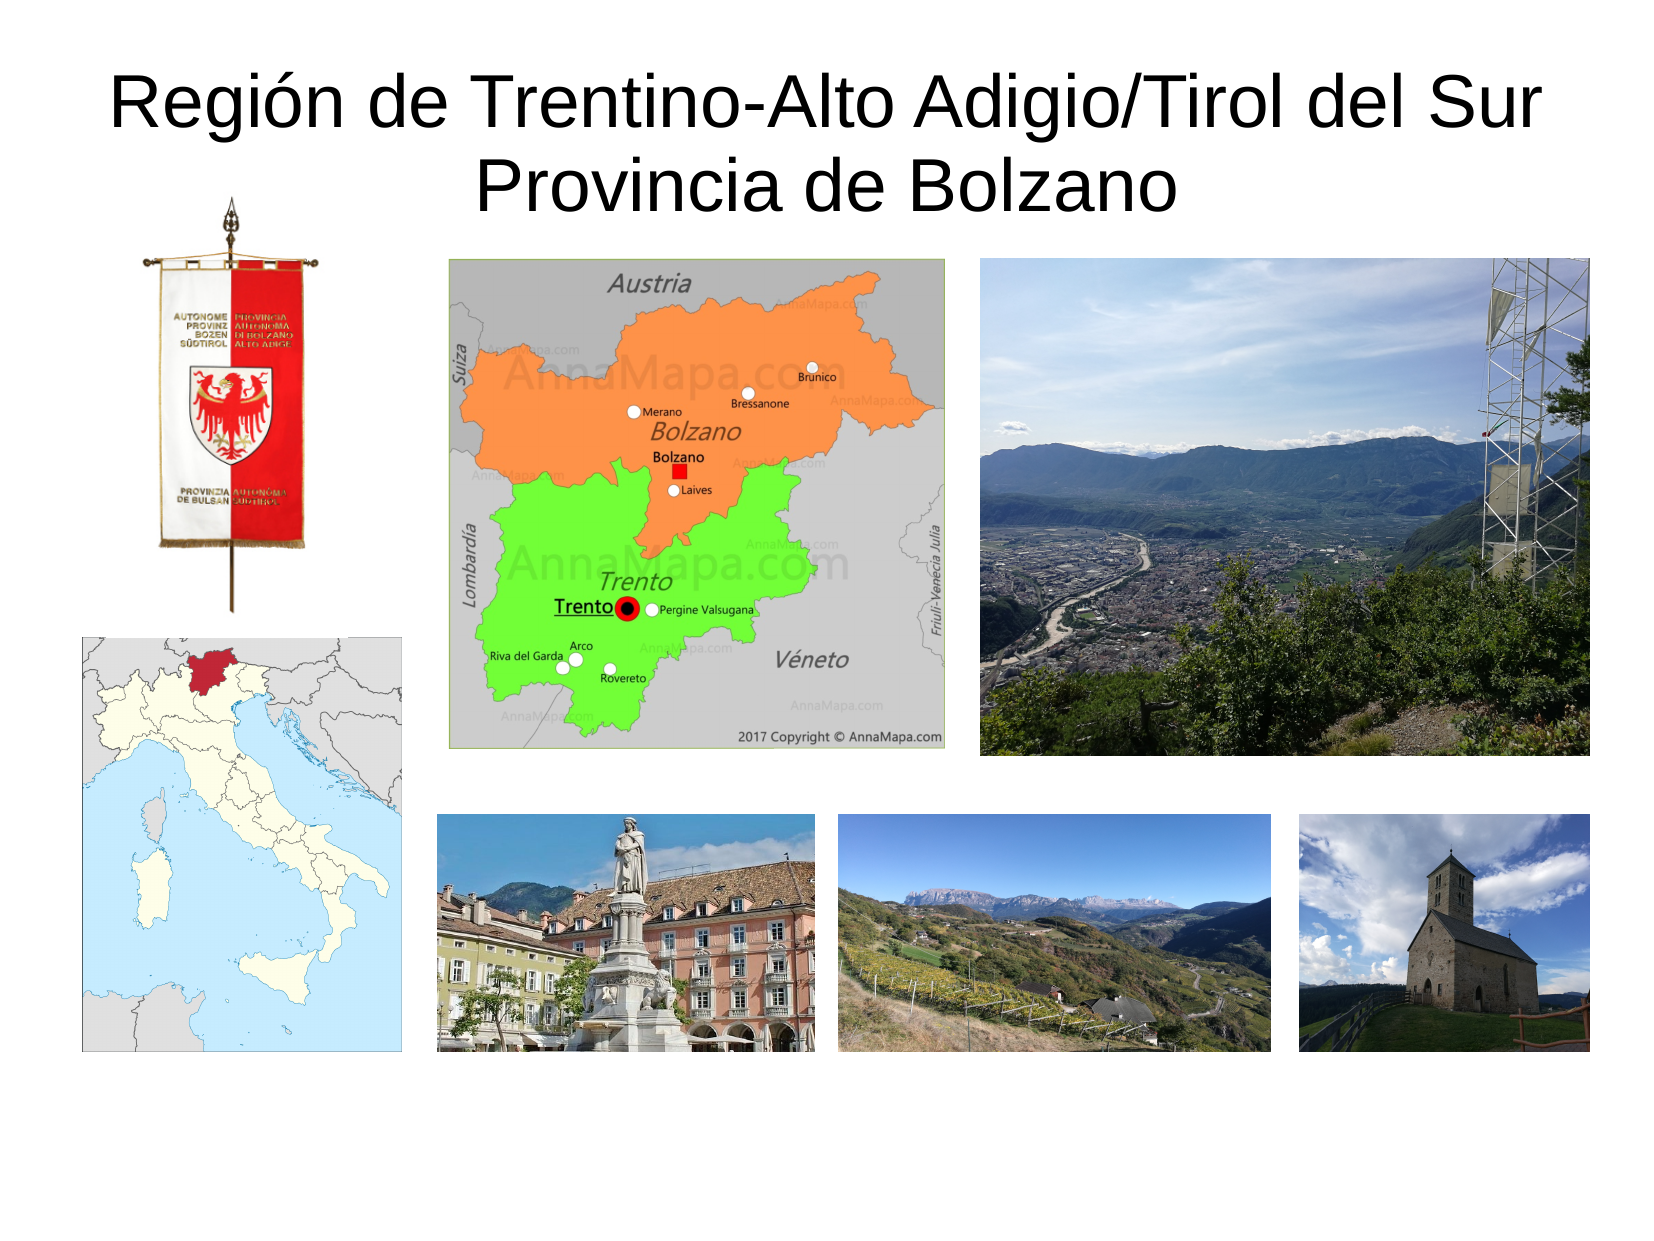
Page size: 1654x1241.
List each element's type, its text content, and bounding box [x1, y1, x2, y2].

picture [1299, 814, 1590, 1052]
title Región de Trentino-Alto Adigio/Tirol del Sur Provincia de Bolzano [82, 0, 1571, 331]
picture [448, 258, 945, 749]
picture [838, 814, 1271, 1052]
picture [437, 814, 815, 1052]
picture [82, 167, 402, 1052]
picture [980, 258, 1590, 756]
